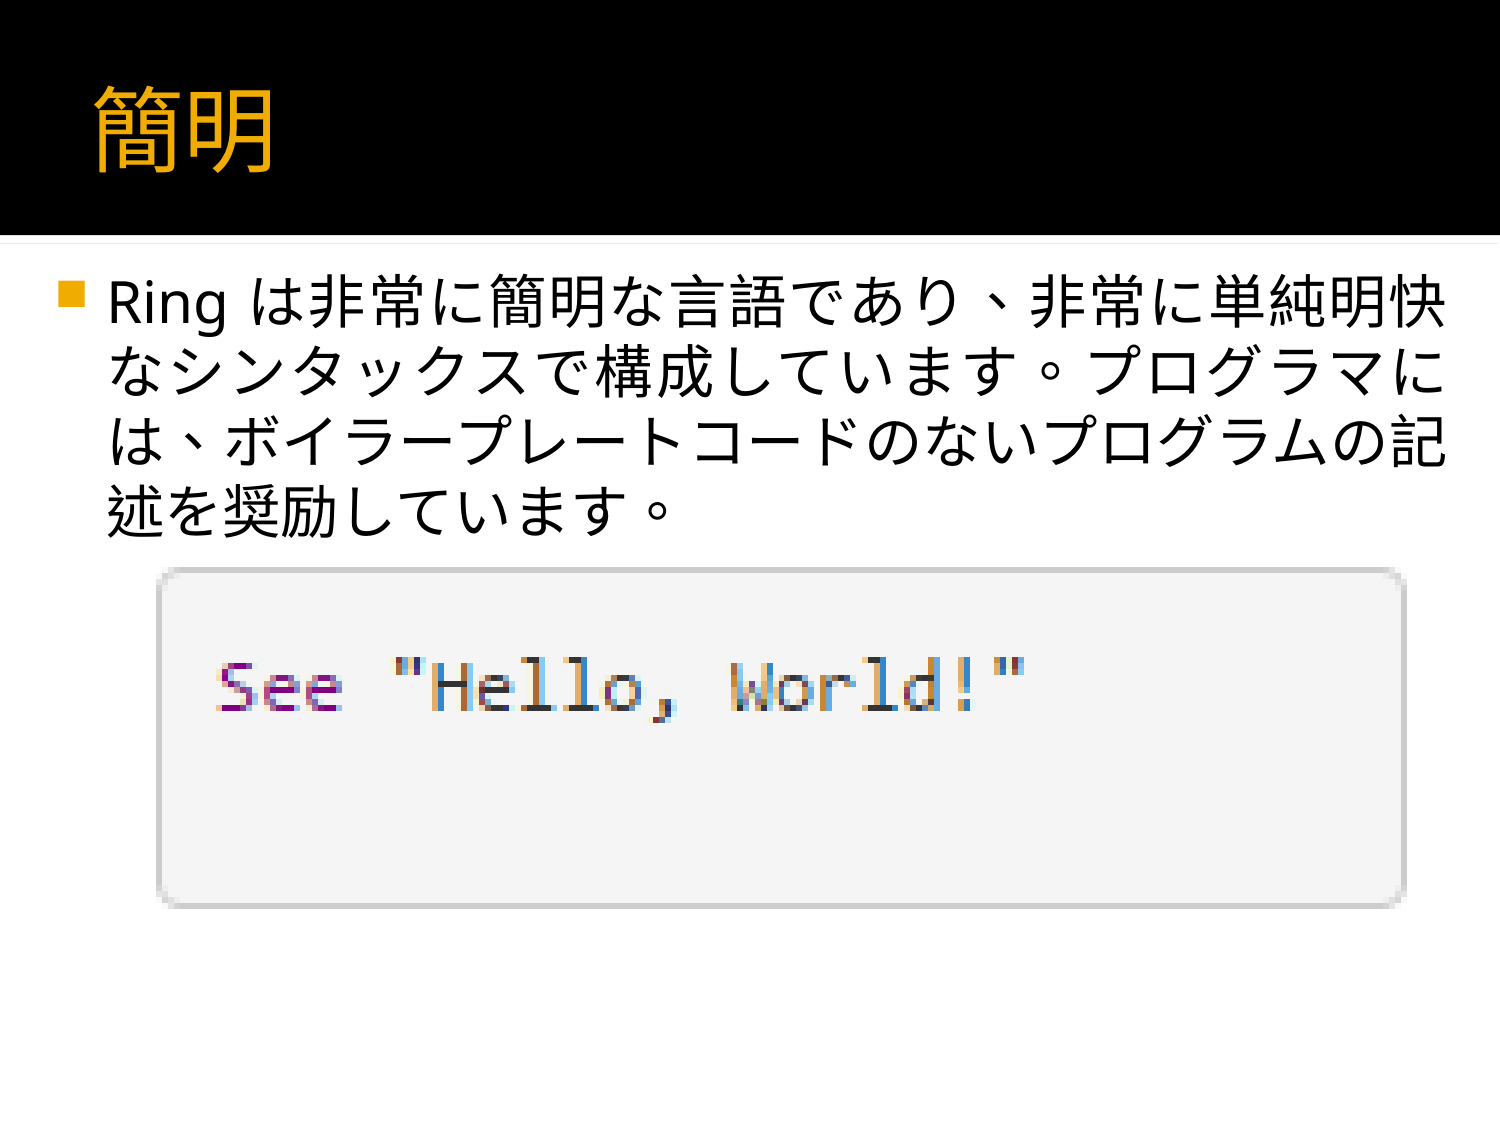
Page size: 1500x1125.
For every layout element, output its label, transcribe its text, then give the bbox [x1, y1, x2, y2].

picture [133, 549, 1425, 963]
list Ring は非常に簡明な言語であり、非常に単純明快なシンタックスで構成しています。プログラマには、ボイラープレートコードのないプログラムの記述を奨励しています。 [24, 249, 1463, 1050]
title 簡明 [75, 25, 1425, 231]
